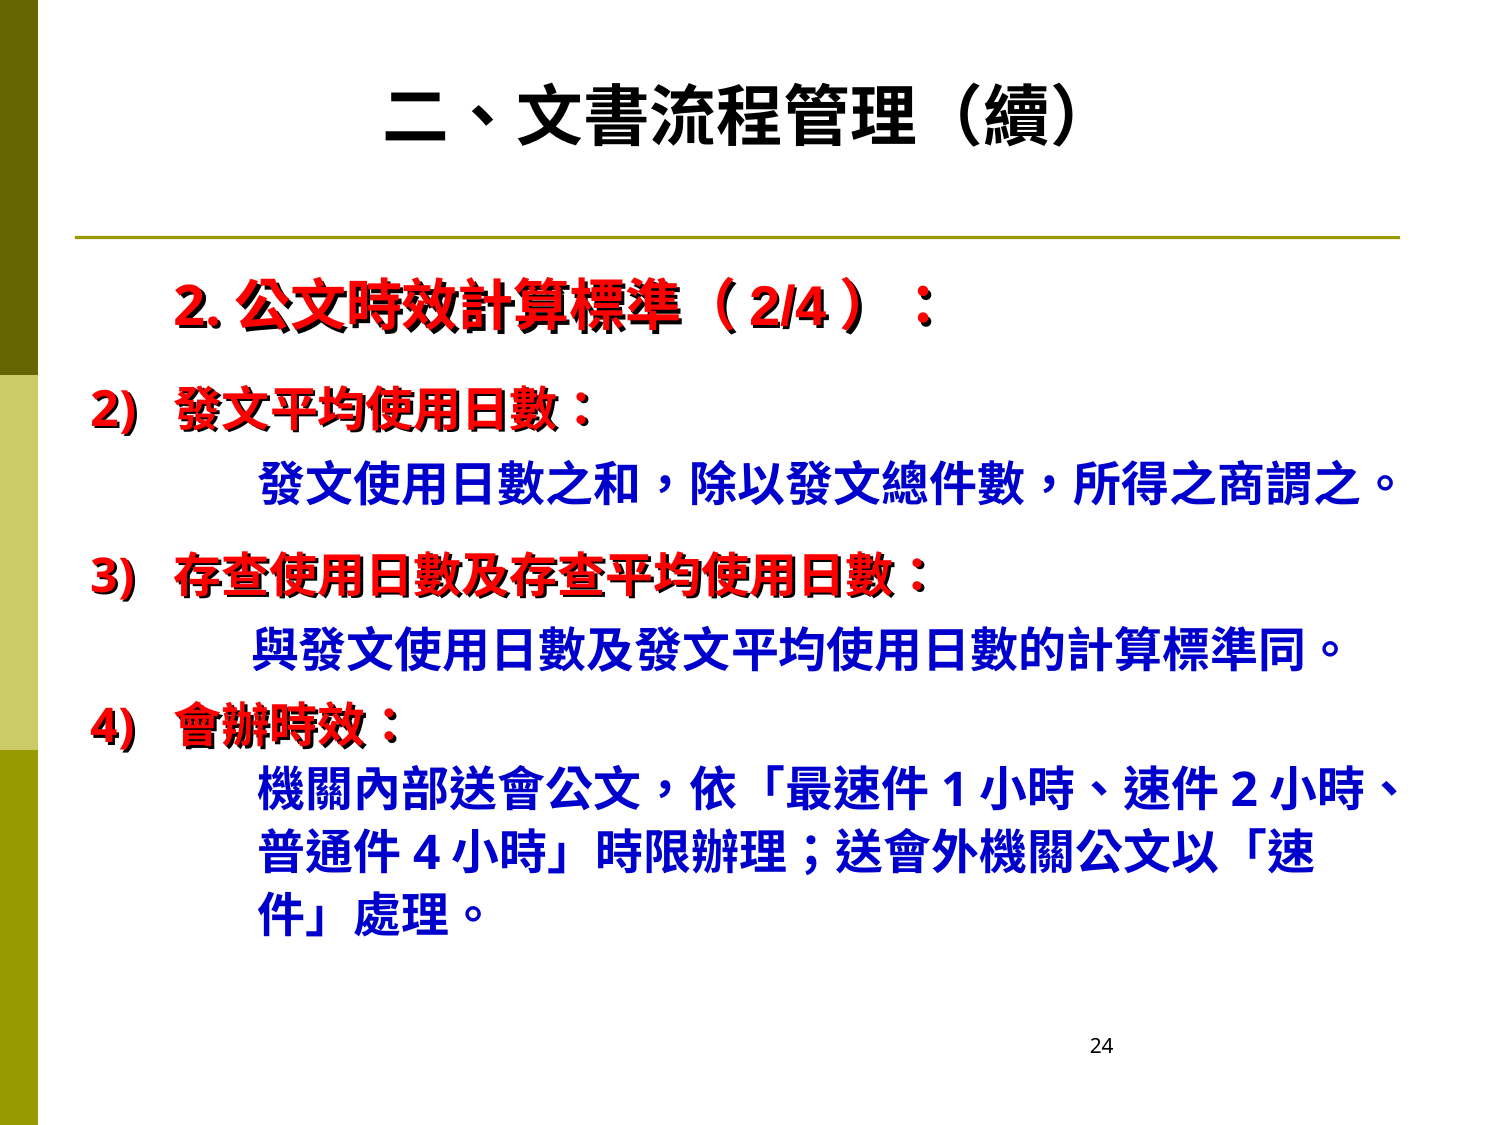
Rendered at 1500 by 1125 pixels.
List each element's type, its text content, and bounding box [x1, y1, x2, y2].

list 2.公文時效計算標準（2/4）： 發文平均使用日數： 發文使用日數之和，除以發文總件數，所得之商謂之。 存查使用日數及存查平均使用日數： 與發文使用日數及發文平均使用日數的計算標準同。 會辦時效： 機關內部送會公文，依「最速件1小時、速件2小時、普通件4小時」時限辦理；送會外機關公文以「速件」處理。 [75, 262, 1426, 1006]
title 二、文書流程管理（續） [75, 45, 1426, 161]
text_box [1074, 1025, 1426, 1101]
